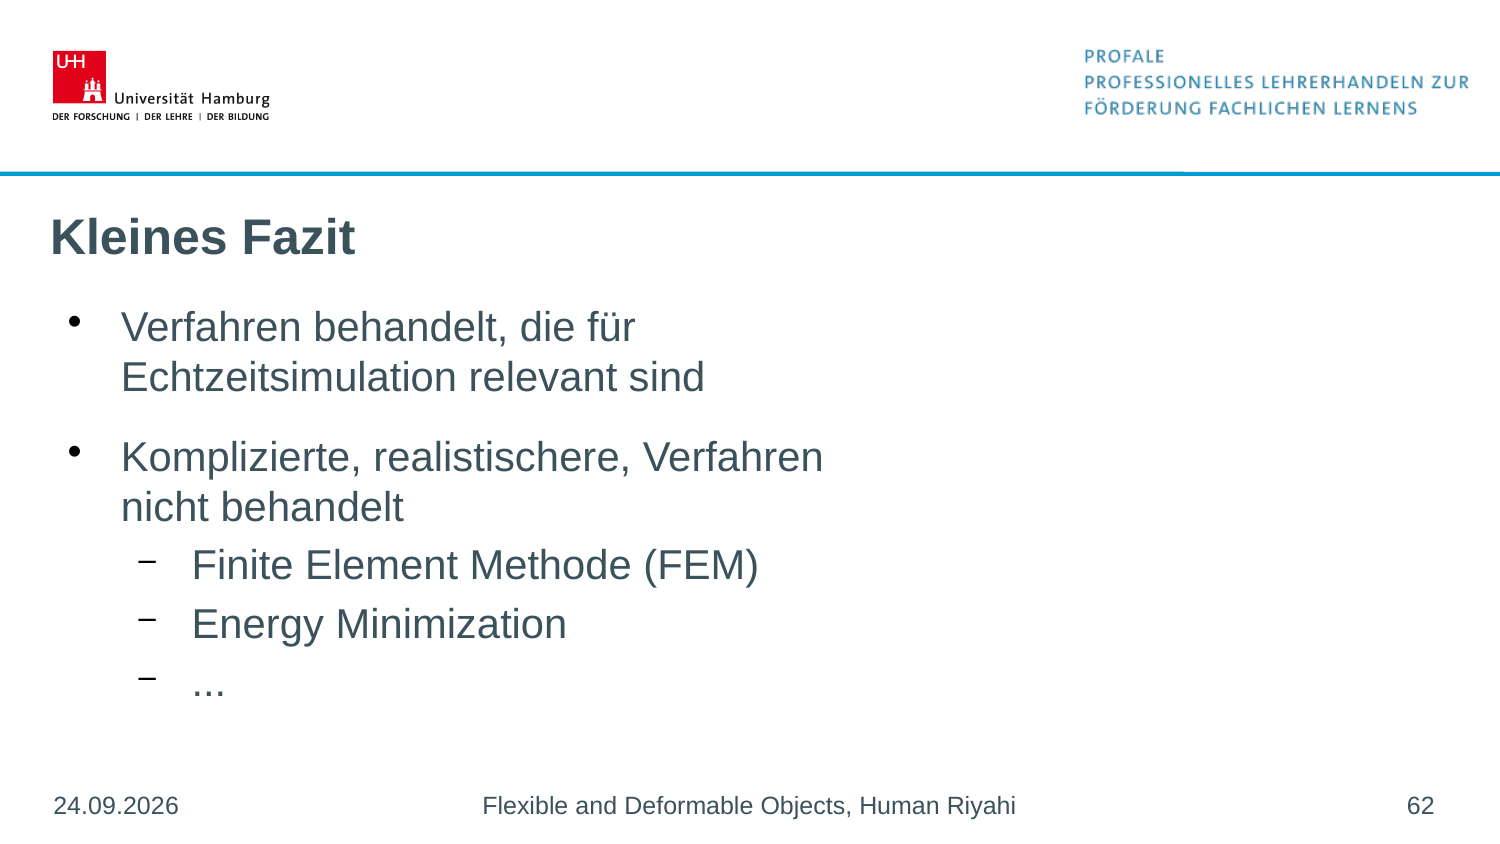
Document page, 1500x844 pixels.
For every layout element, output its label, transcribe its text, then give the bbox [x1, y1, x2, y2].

text_box 08.07.2026 [53, 782, 404, 827]
text_box <number> [1084, 782, 1435, 827]
picture [0, 0, 322, 147]
title Kleines Fazit [35, 197, 1436, 280]
list Verfahren behandelt, die für Echtzeitsimulation relevant sind Komplizierte, realistischere, Verfahren nicht behandelt Finite Element Methode (FEM) Energy Minimization ... [35, 291, 934, 765]
picture [1085, 48, 1469, 115]
text_box Flexible and Deformable Objects, Human Riyahi [454, 782, 1046, 827]
